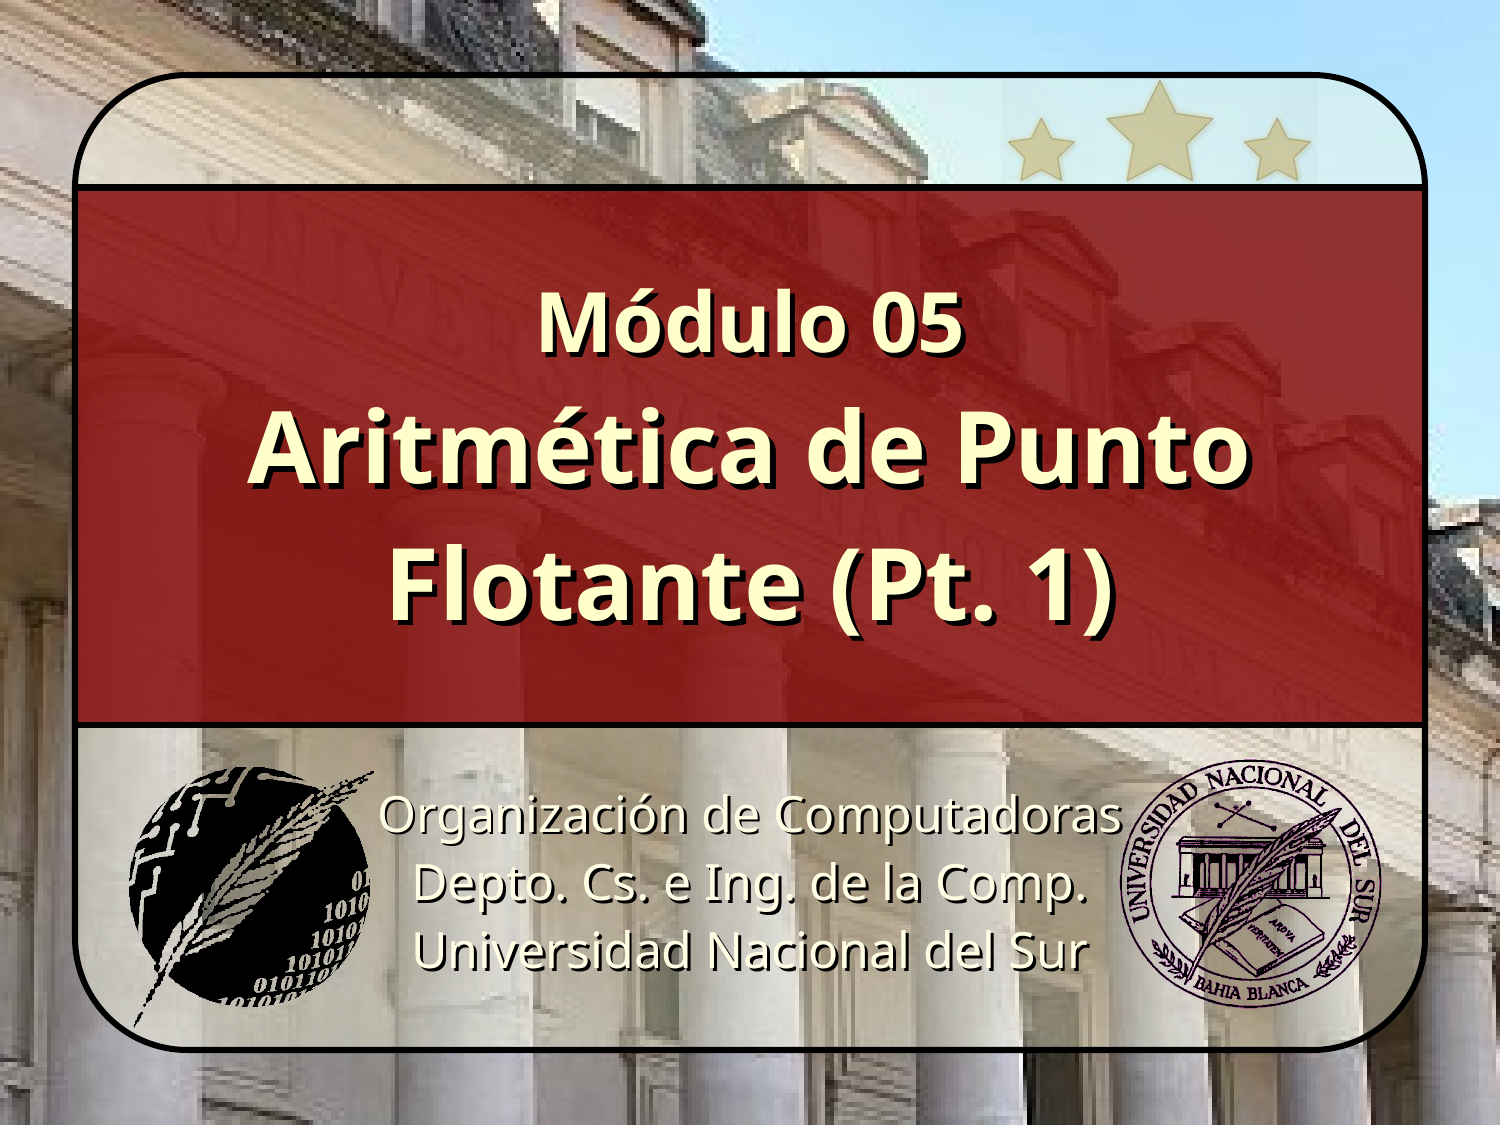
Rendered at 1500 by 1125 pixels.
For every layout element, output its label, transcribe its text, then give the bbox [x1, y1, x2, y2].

title Módulo 05 Aritmética de Punto Flotante (Pt. 1) [128, 187, 1372, 726]
picture [0, 0, 1500, 1125]
